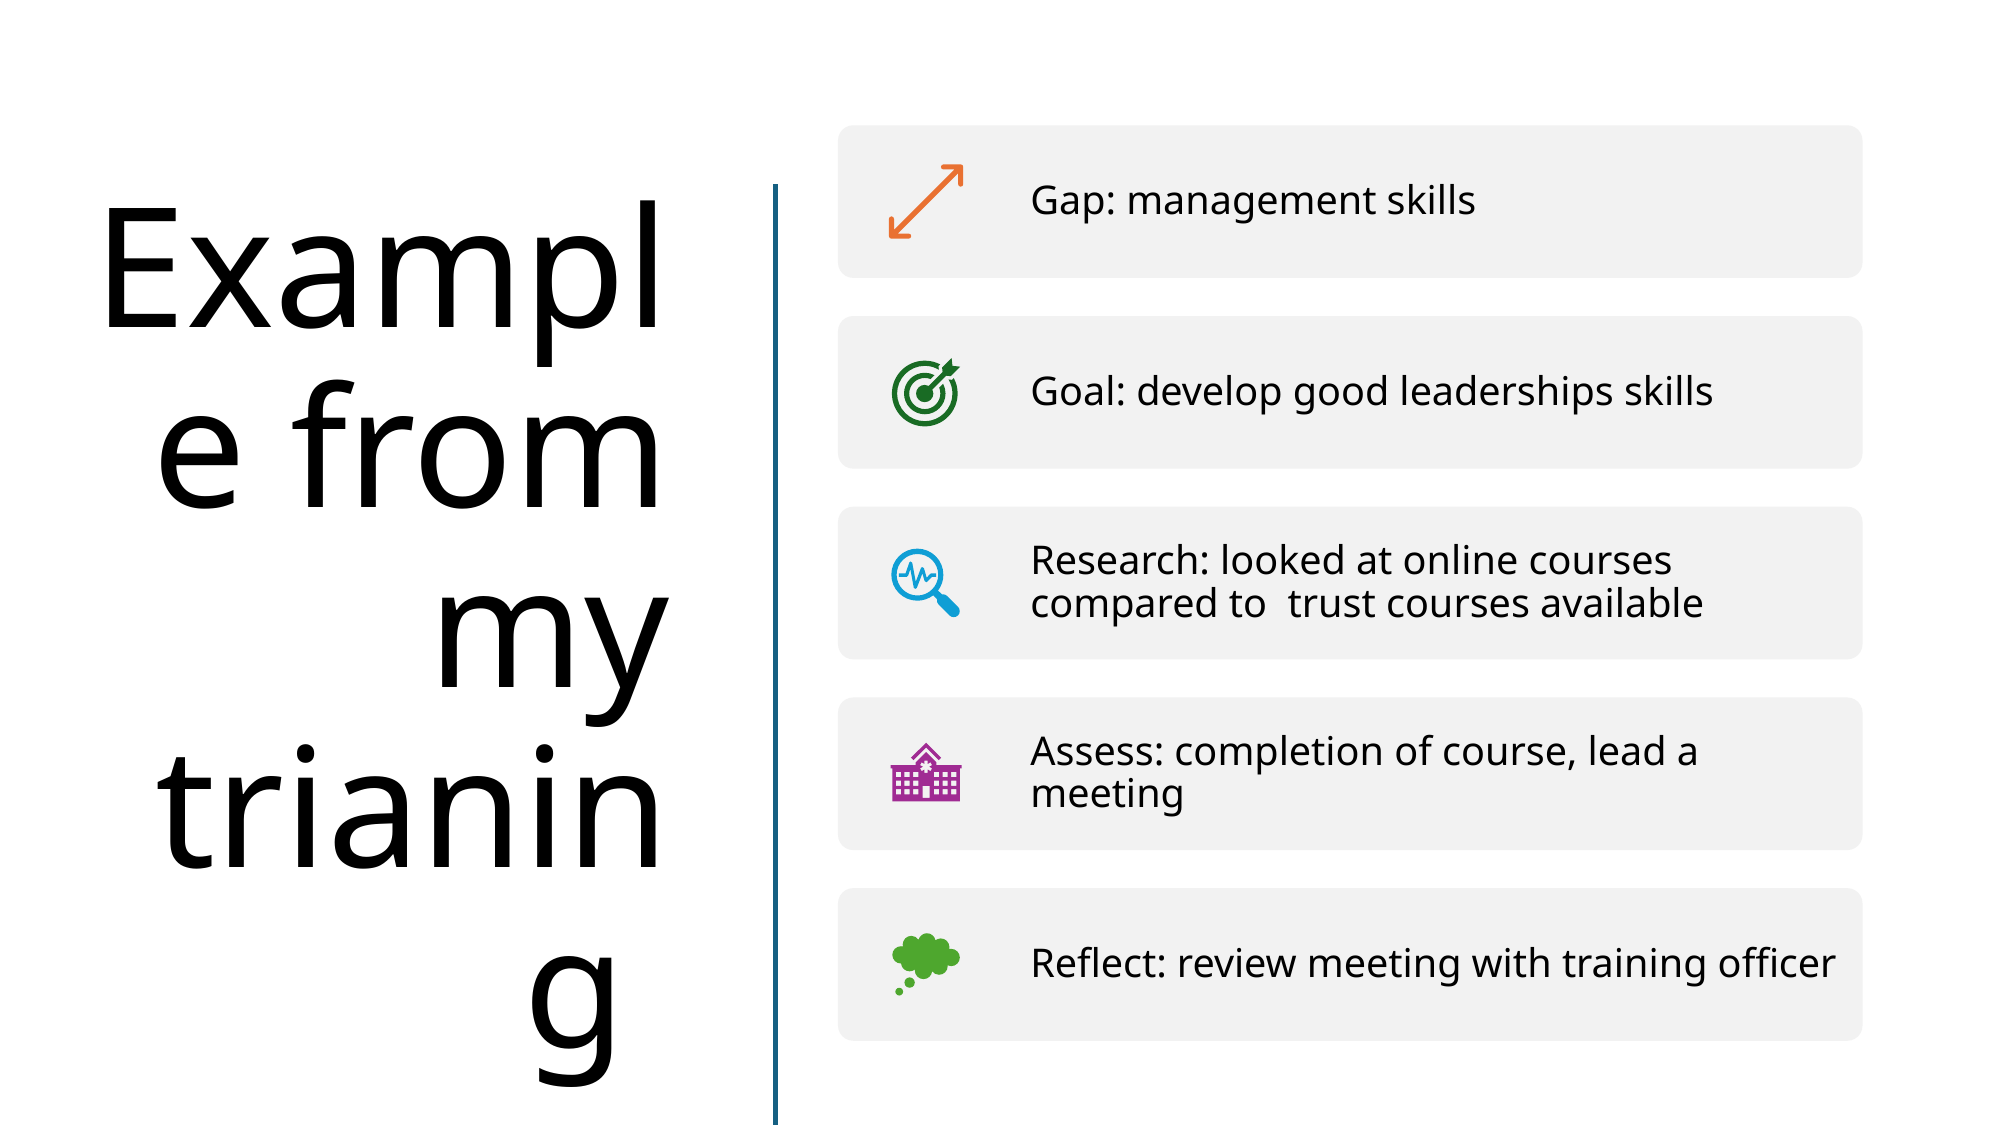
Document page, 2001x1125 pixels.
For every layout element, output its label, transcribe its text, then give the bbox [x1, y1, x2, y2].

text_box Reflect: review meeting with training officer [1014, 888, 1863, 1041]
text_box Assess: completion of course, lead a meeting [1014, 697, 1863, 851]
text_box Gap: management skills [1014, 125, 1863, 278]
text_box Goal: develop good leaderships skills [1014, 316, 1863, 469]
text_box Research: looked at online courses compared to trust courses available [1014, 506, 1863, 660]
title Example from my trianing [78, 175, 725, 1092]
text_box [0, 1, 2000, 1125]
